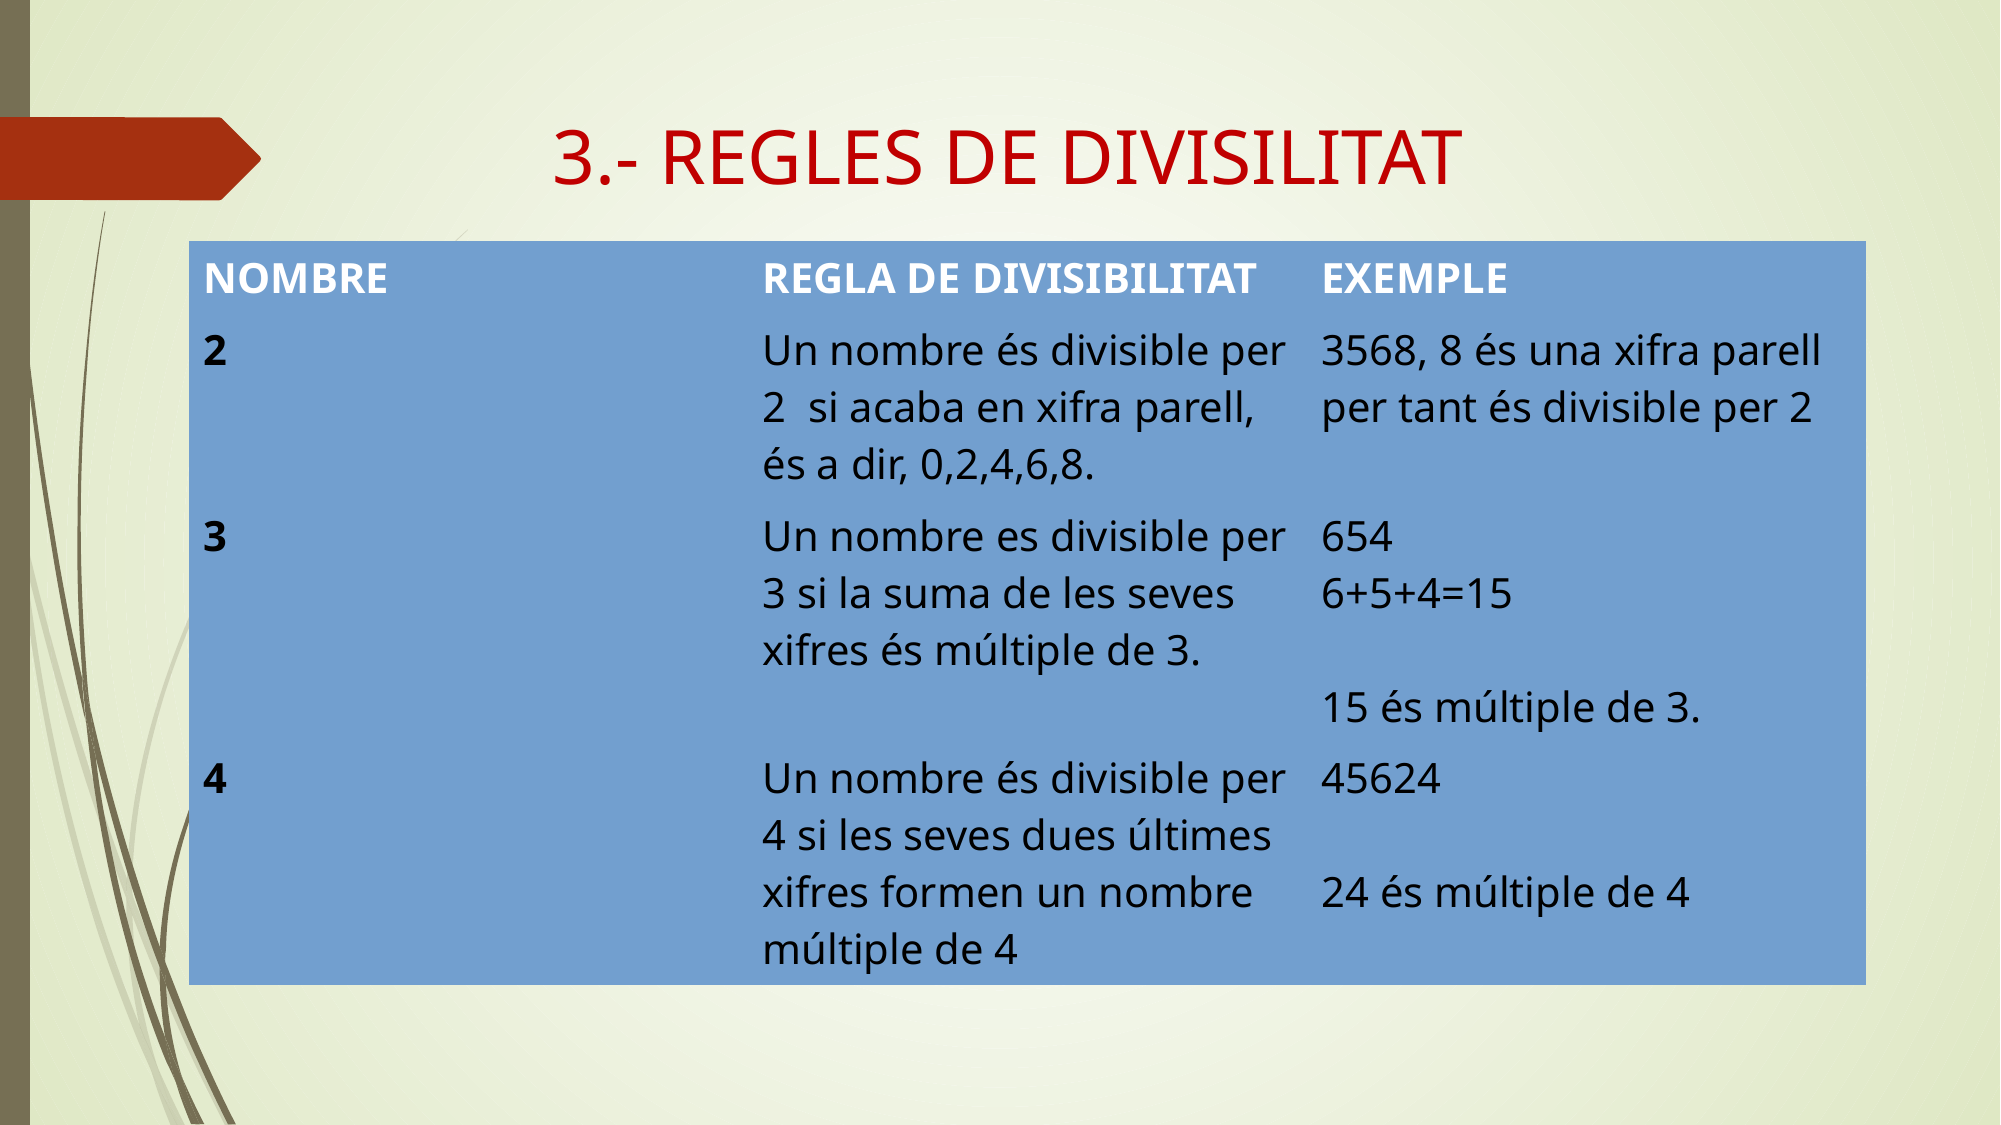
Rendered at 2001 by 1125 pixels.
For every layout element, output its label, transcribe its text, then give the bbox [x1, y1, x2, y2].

table_cell 45624 24 és múltiple de 4 [1307, 742, 1866, 985]
table_header EXEMPLE [1307, 241, 1866, 313]
table_cell Un nombre és divisible per 2 si acaba en xifra parell, és a dir, 0,2,4,6,8. [748, 313, 1307, 499]
title 3.- REGLES DE DIVISILITAT [537, 102, 2000, 313]
table_cell 4 [189, 742, 748, 985]
table_header NOMBRE [189, 241, 748, 313]
table_cell 3568, 8 és una xifra parell per tant és divisible per 2 [1307, 313, 1866, 499]
table_cell 654 6+5+4=15 15 és múltiple de 3. [1307, 499, 1866, 742]
table_cell Un nombre es divisible per 3 si la suma de les seves xifres és múltiple de 3. [748, 499, 1307, 742]
table_cell 3 [189, 499, 748, 742]
table_cell 2 [189, 313, 748, 499]
table_header REGLA DE DIVISIBILITAT [748, 241, 1307, 313]
table_cell Un nombre és divisible per 4 si les seves dues últimes xifres formen un nombre múltiple de 4 [748, 742, 1307, 985]
